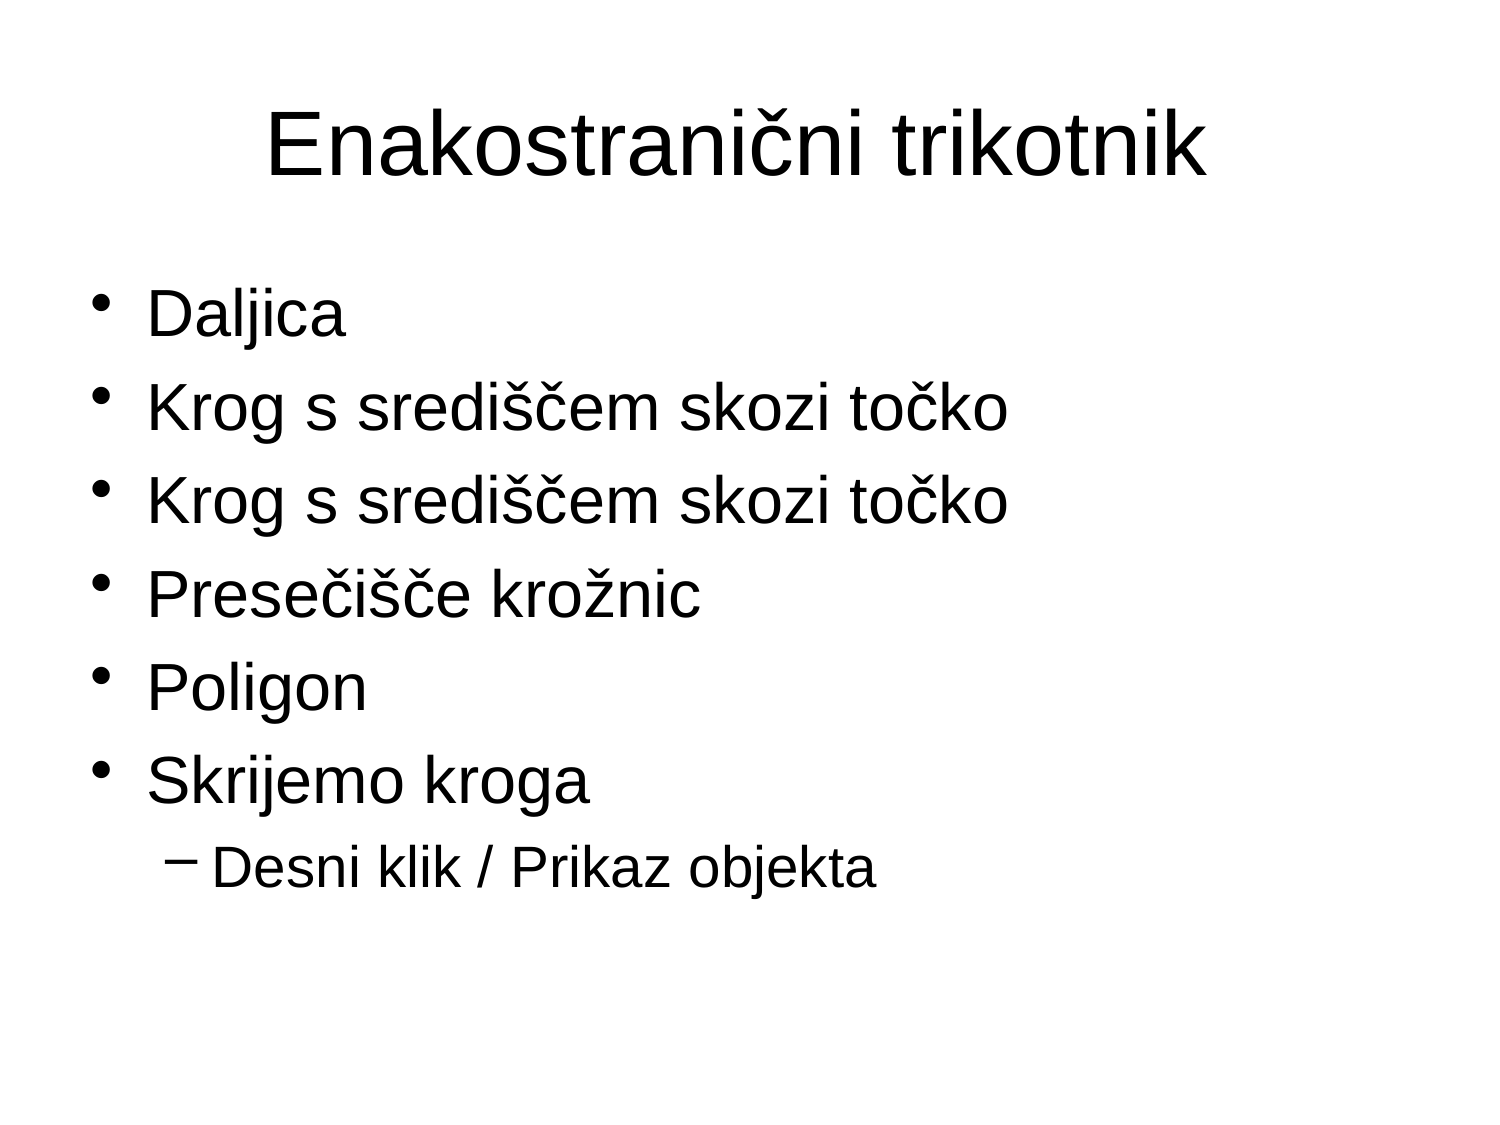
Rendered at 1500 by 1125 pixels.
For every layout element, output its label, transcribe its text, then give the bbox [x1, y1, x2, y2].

title Enakostranični trikotnik [75, 45, 1425, 233]
list Daljica Krog s središčem skozi točko Krog s središčem skozi točko Presečišče krožnic Poligon Skrijemo kroga Desni klik / Prikaz objekta [75, 262, 1425, 1005]
